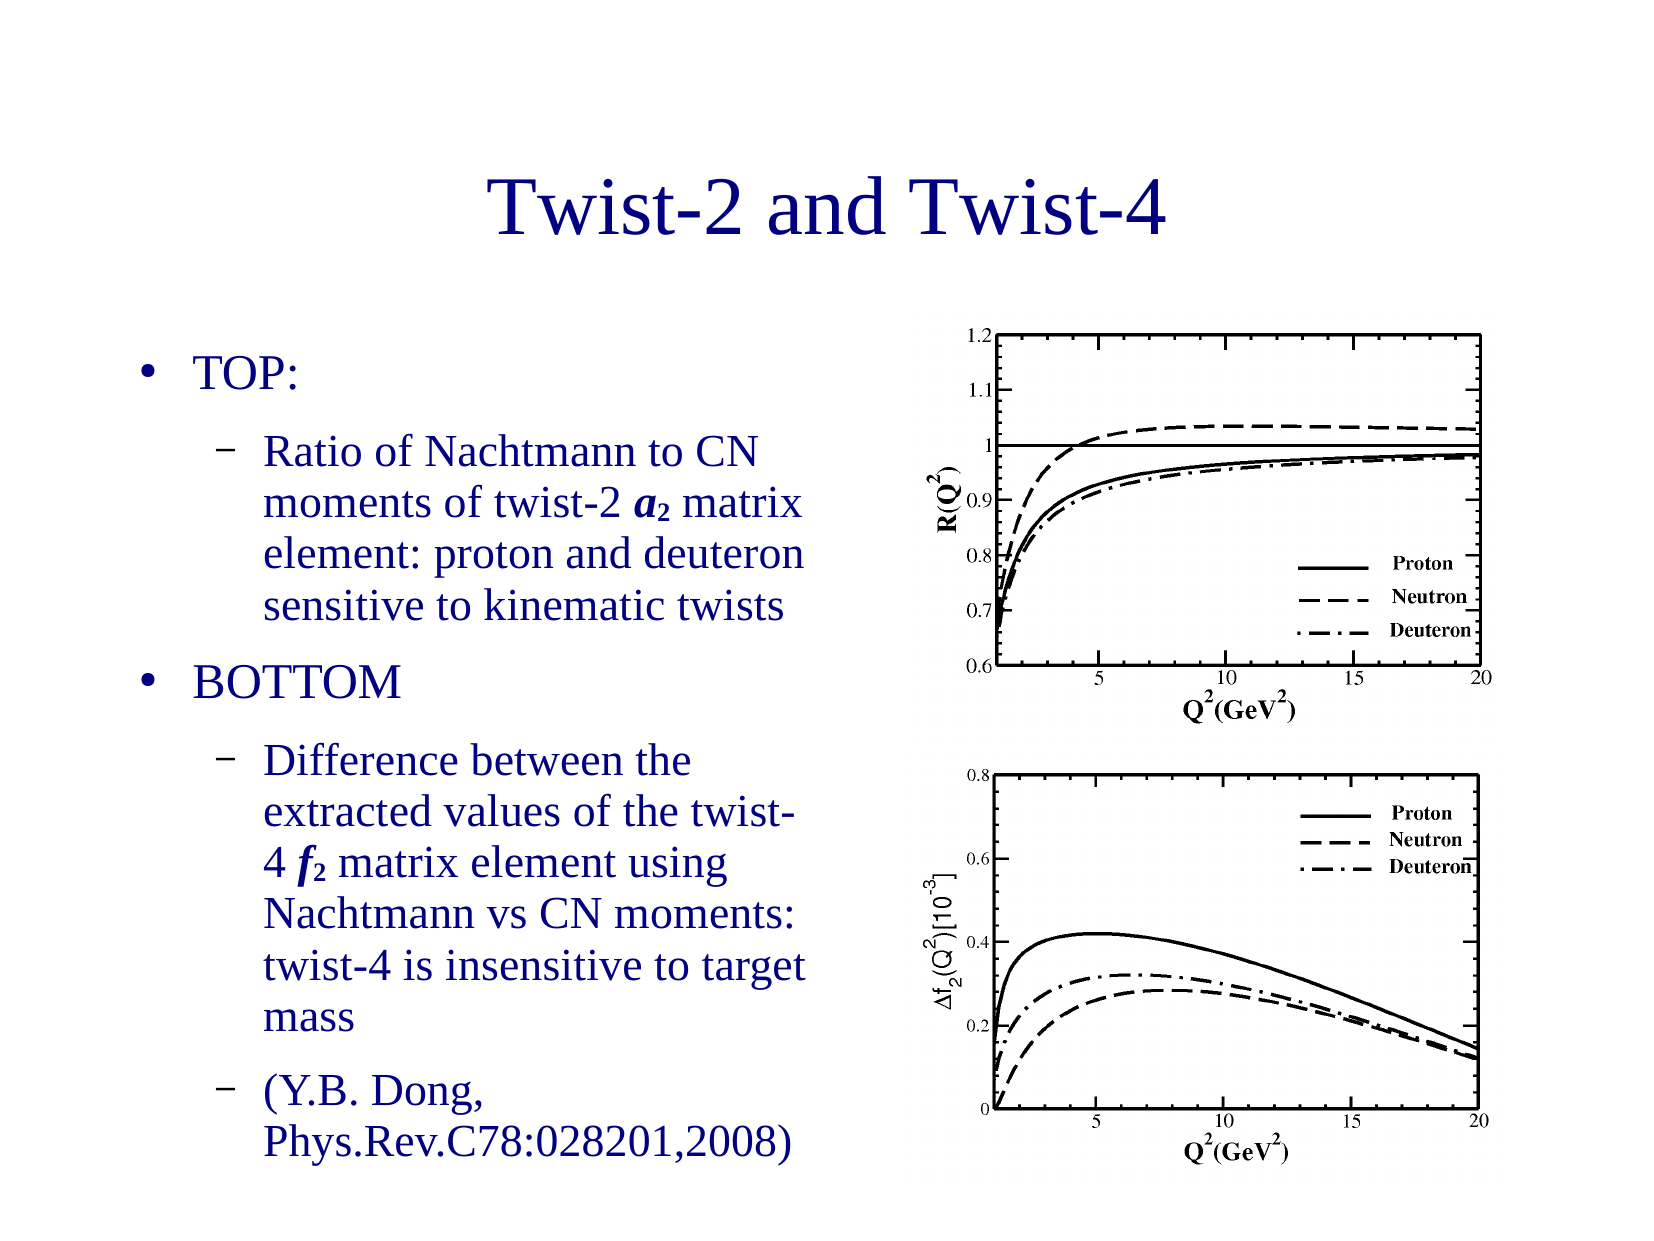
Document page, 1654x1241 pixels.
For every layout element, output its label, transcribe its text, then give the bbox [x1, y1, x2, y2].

picture [905, 309, 1506, 742]
title Twist-2 and Twist-4 [121, 102, 1534, 311]
list TOP: Ratio of Nachtmann to CN moments of twist-2 a2 matrix element: proton and deuteron sensitive to kinematic twists BOTTOM Difference between the extracted values of the twist-4 f2 matrix element using Nachtmann vs CN moments: twist-4 is insensitive to target mass (Y.B. Dong, Phys.Rev.C78:028201,2008) [121, 344, 811, 1241]
picture [903, 750, 1504, 1183]
